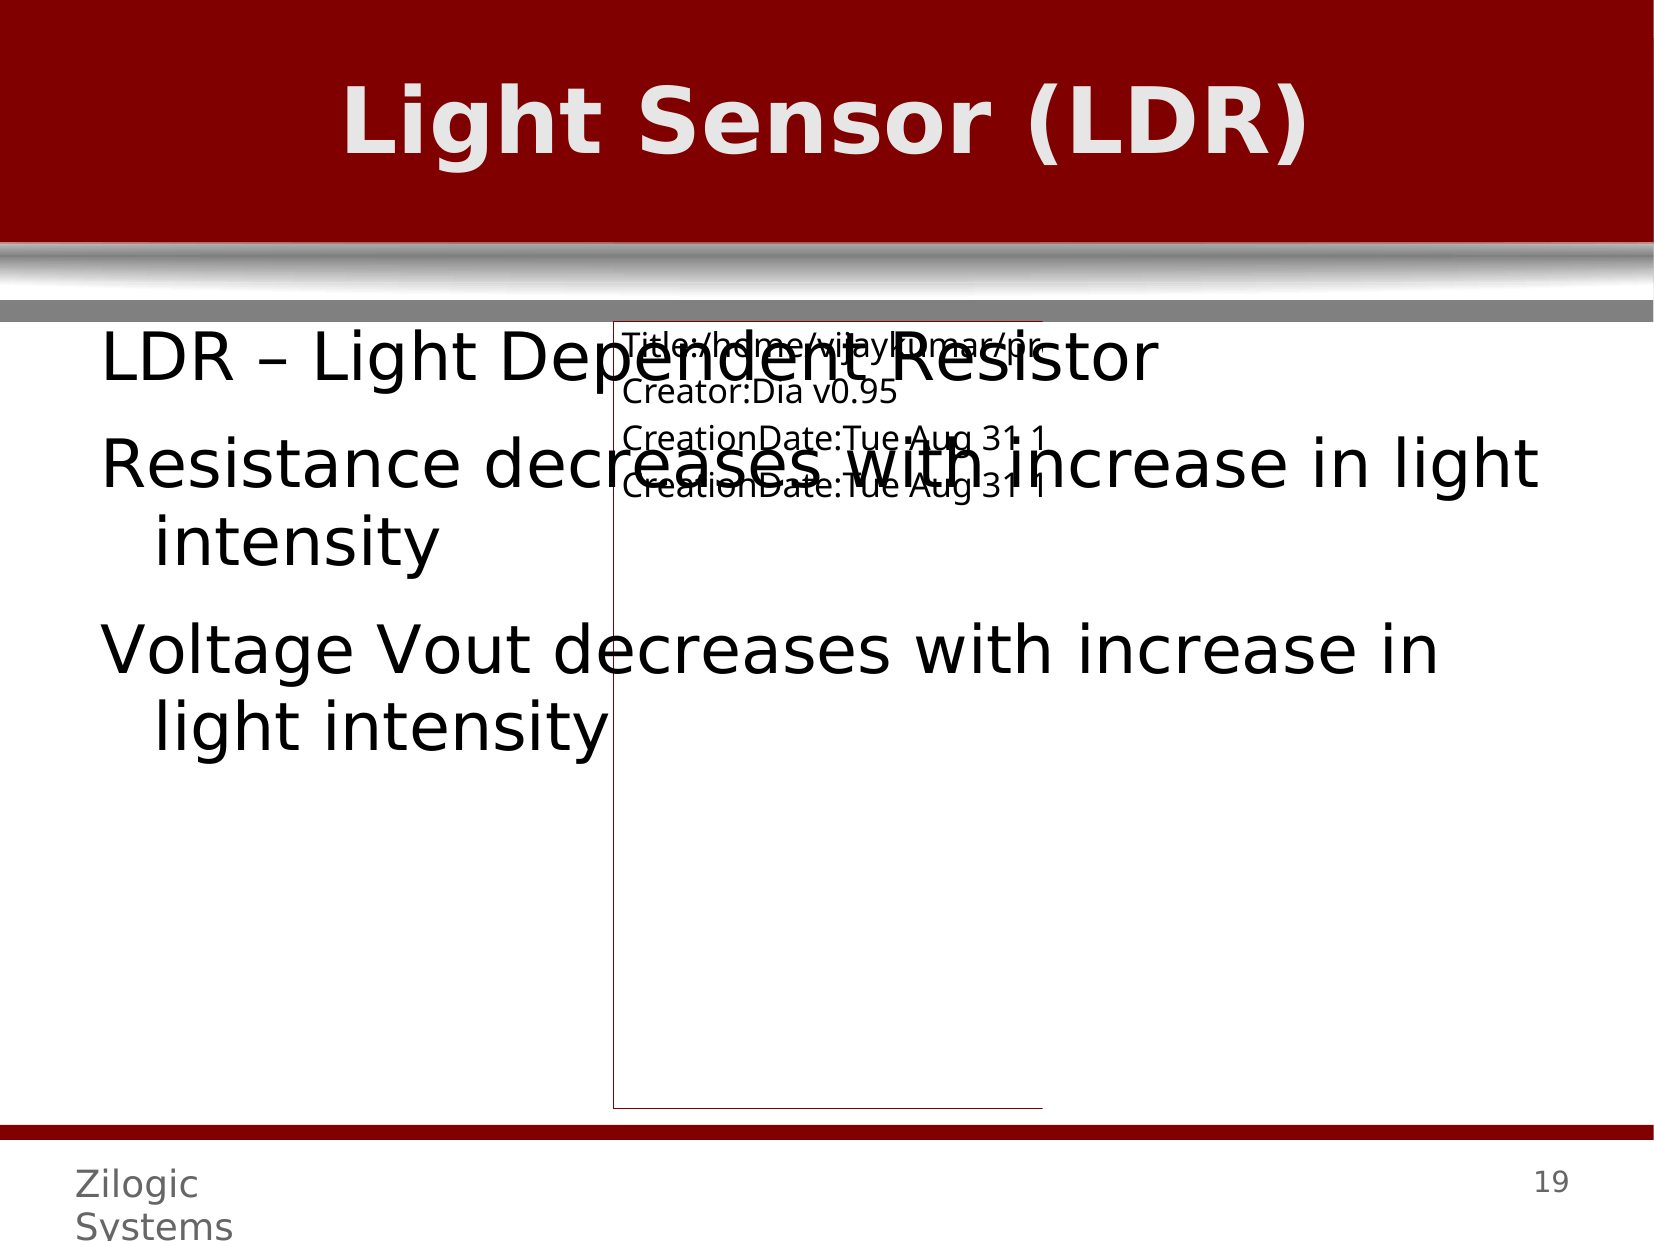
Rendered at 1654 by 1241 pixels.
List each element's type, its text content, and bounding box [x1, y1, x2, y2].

title Light Sensor (LDR) [82, 18, 1571, 226]
list LDR – Light Dependent Resistor Resistance decreases with increase in light intensity Voltage Vout decreases with increase in light intensity [82, 318, 809, 1109]
picture [992, 364, 1001, 376]
picture [992, 318, 1425, 1109]
